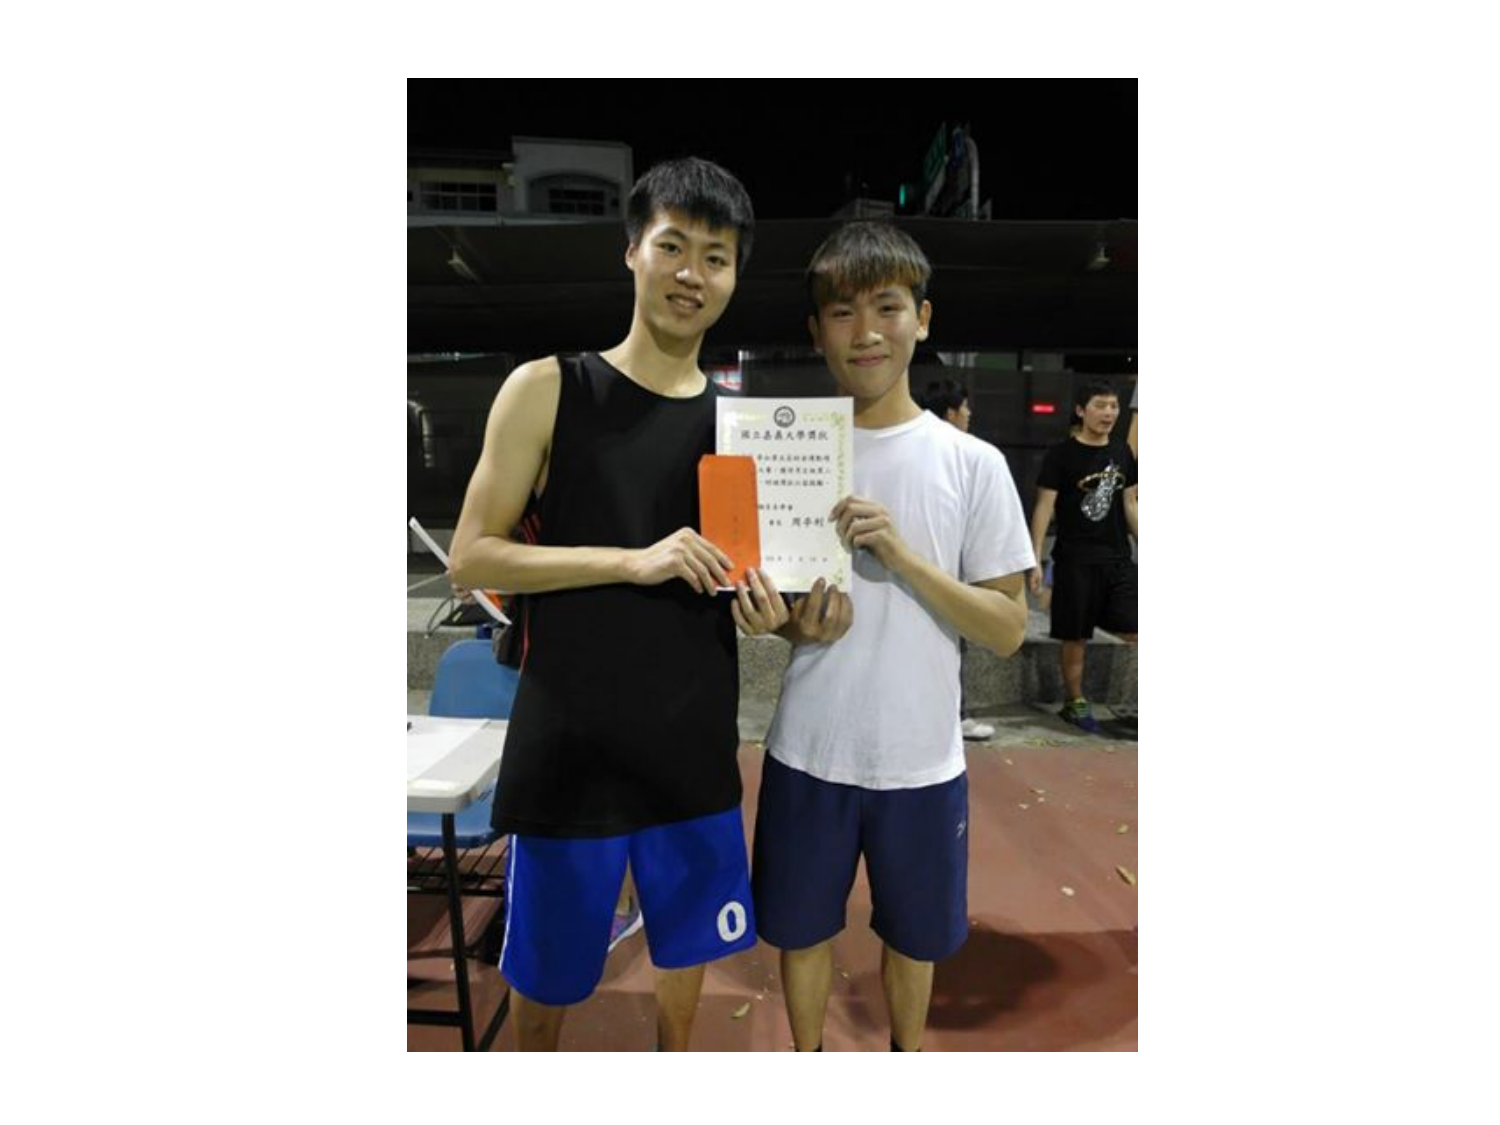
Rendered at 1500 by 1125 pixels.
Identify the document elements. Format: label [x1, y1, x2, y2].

picture [407, 78, 1138, 1052]
